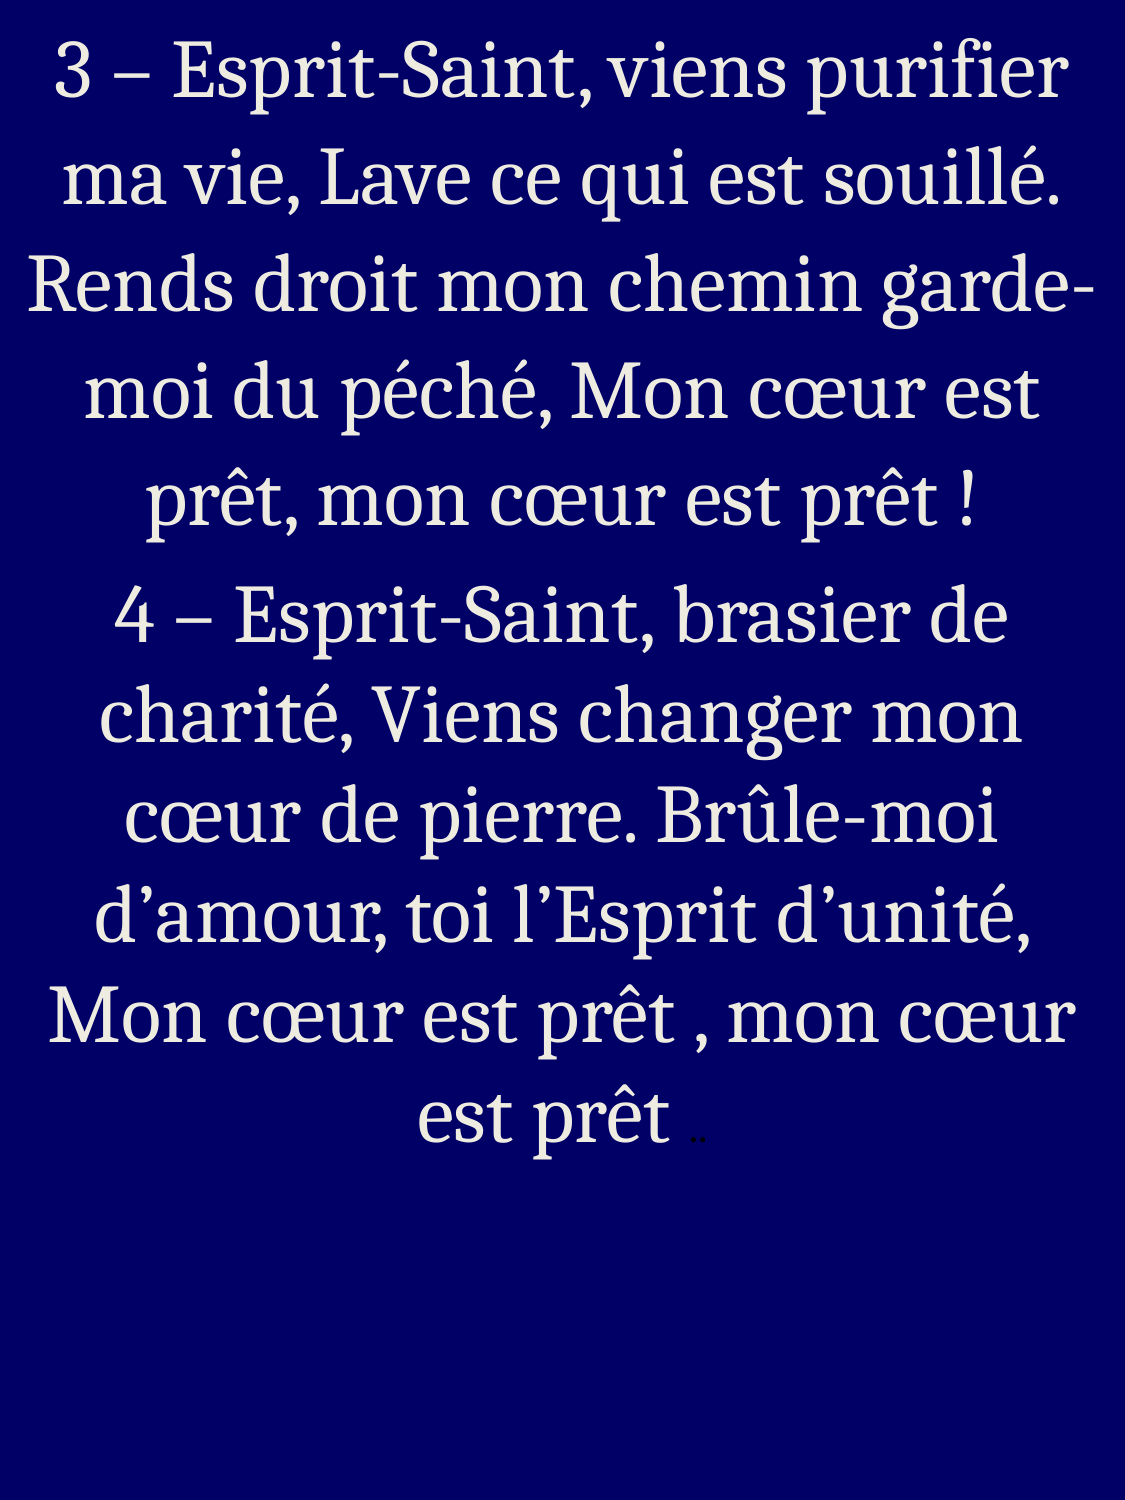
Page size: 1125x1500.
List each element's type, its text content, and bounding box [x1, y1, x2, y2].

text_box 3 – Esprit-Saint, viens purifier ma vie, Lave ce qui est souillé. Rends droit mon chemin garde-moi du péché, Mon cœur est prêt, mon cœur est prêt ! 4 – Esprit-Saint, brasier de charité, Viens changer mon cœur de pierre. Brûle-moi d’amour, toi l’Esprit d’unité, Mon cœur est prêt , mon cœur est prêt .. [0, 0, 1125, 1212]
